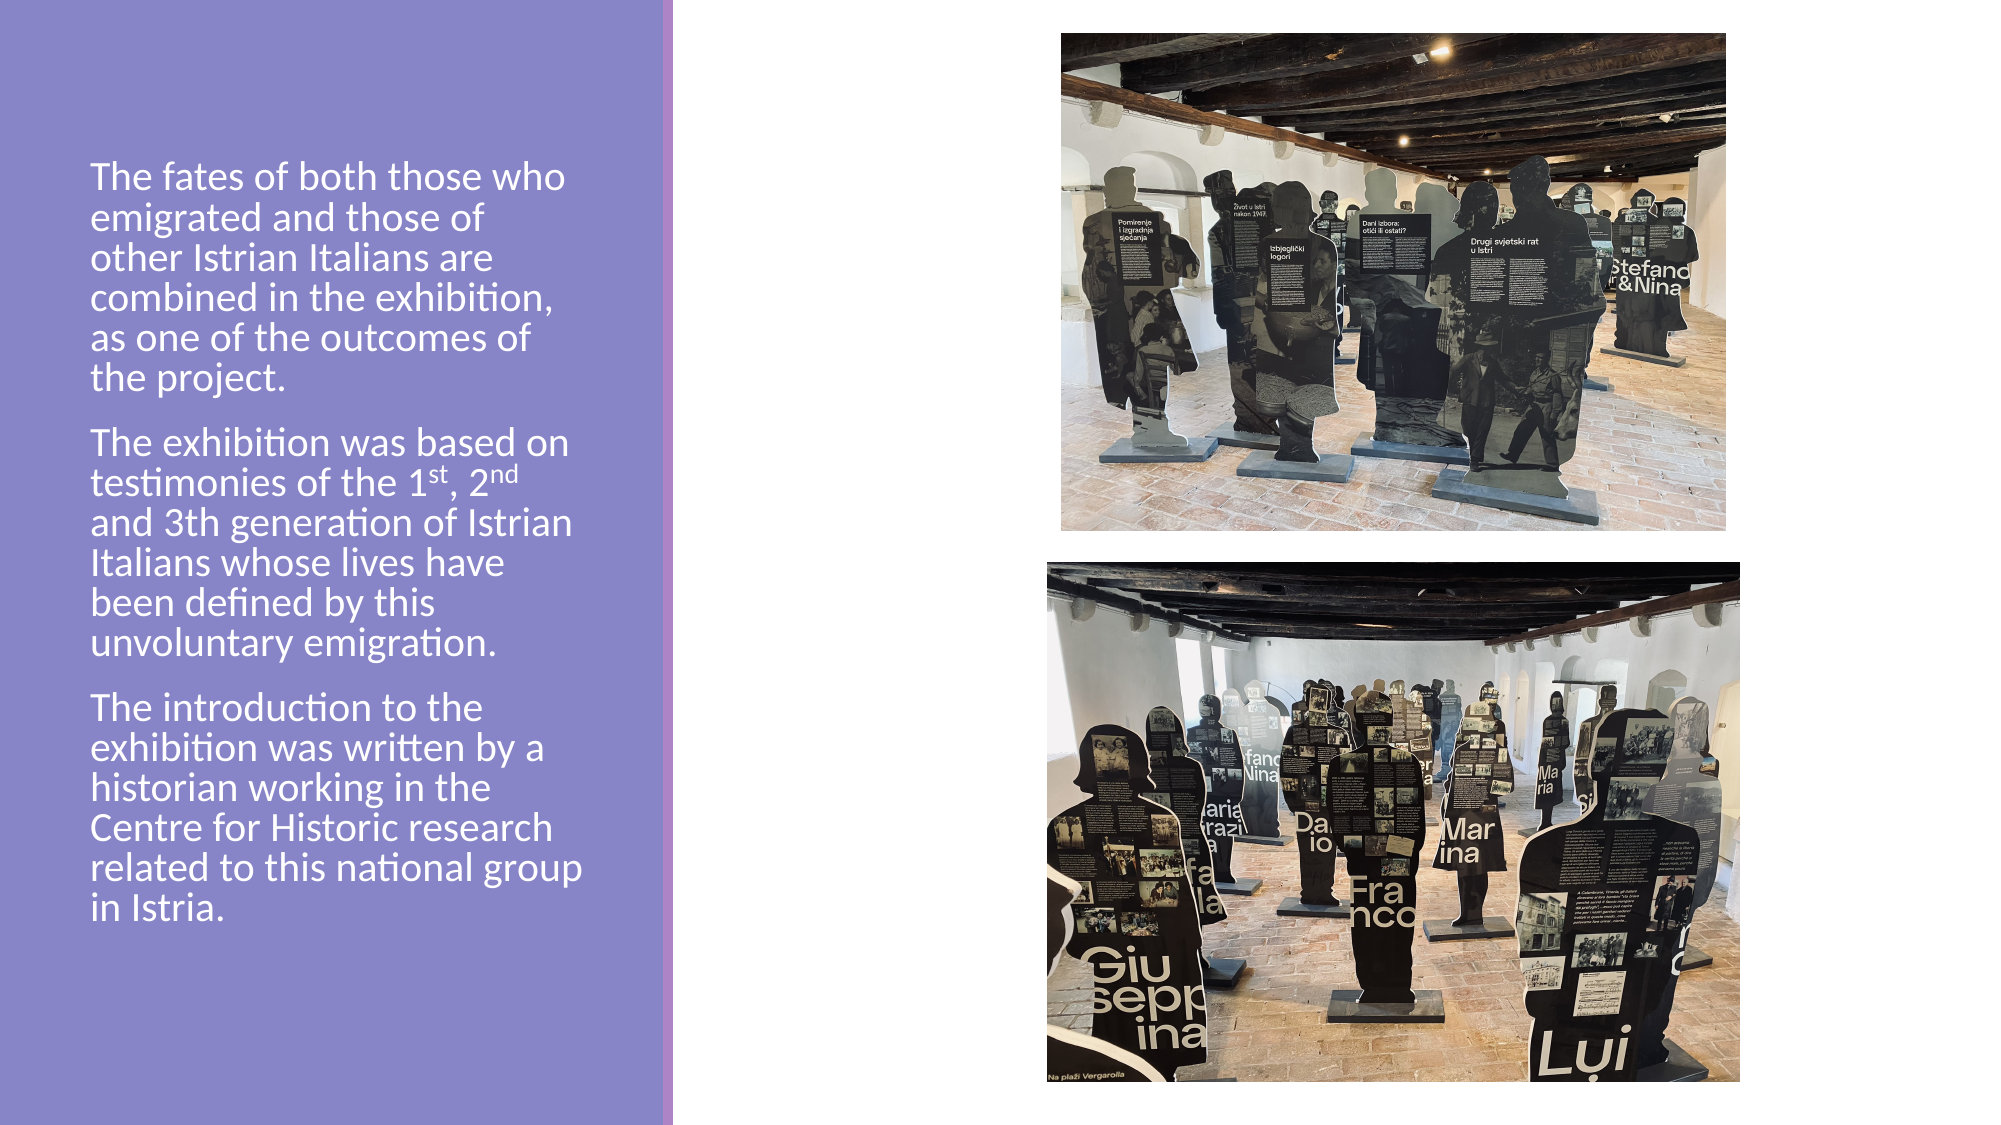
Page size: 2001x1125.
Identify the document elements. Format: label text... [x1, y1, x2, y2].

picture [1047, 562, 1740, 1082]
picture [1061, 33, 1726, 531]
list The fates of both those who emigrated and those of other Istrian Italians are combined in the exhibition, as one of the outcomes of the project. The exhibition was based on testimonies of the 1st, 2nd and 3th generation of Istrian Italians whose lives have been defined by this unvoluntary emigration. The introduction to the exhibition was written by a historian working in the Centre for Historic research related to this national group in Istria. [75, 151, 601, 1035]
